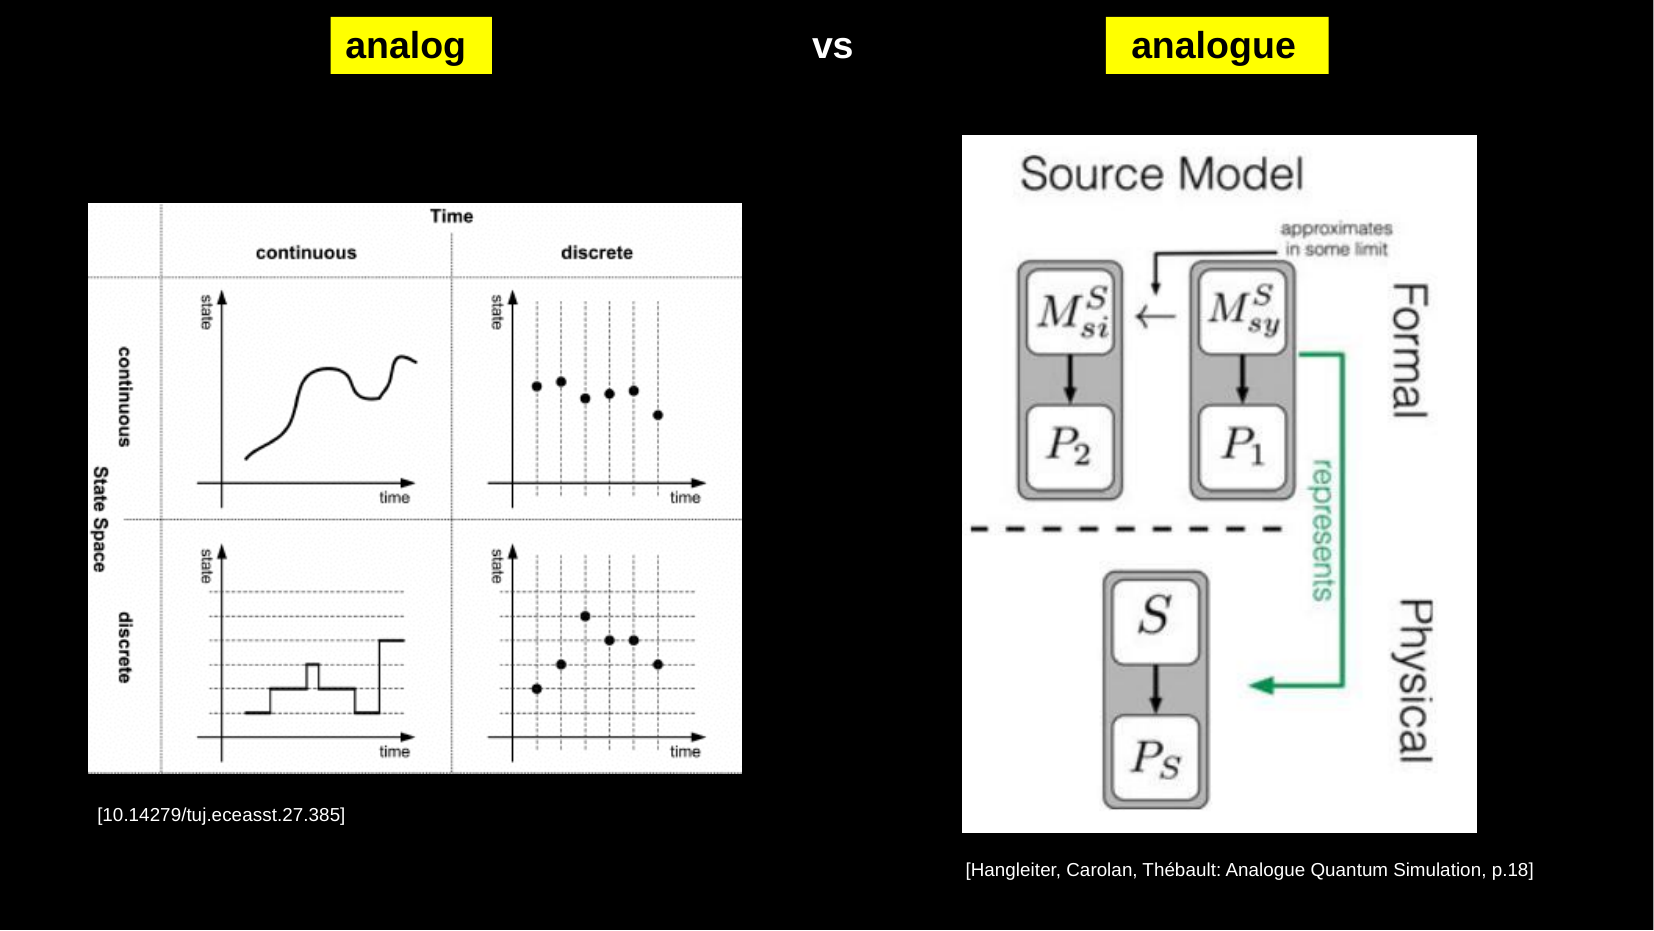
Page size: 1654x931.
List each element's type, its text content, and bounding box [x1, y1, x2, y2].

picture [962, 135, 1477, 833]
text_box analogue [1105, 16, 1329, 74]
text_box [Hangleiter, Carolan, Thébault: Analogue Quantum Simulation, p.18] [950, 851, 1549, 909]
text_box analog [330, 16, 492, 74]
text_box vs [797, 16, 893, 116]
text_box [10.14279/tuj.eceasst.27.385] [82, 797, 361, 834]
picture [88, 203, 742, 774]
